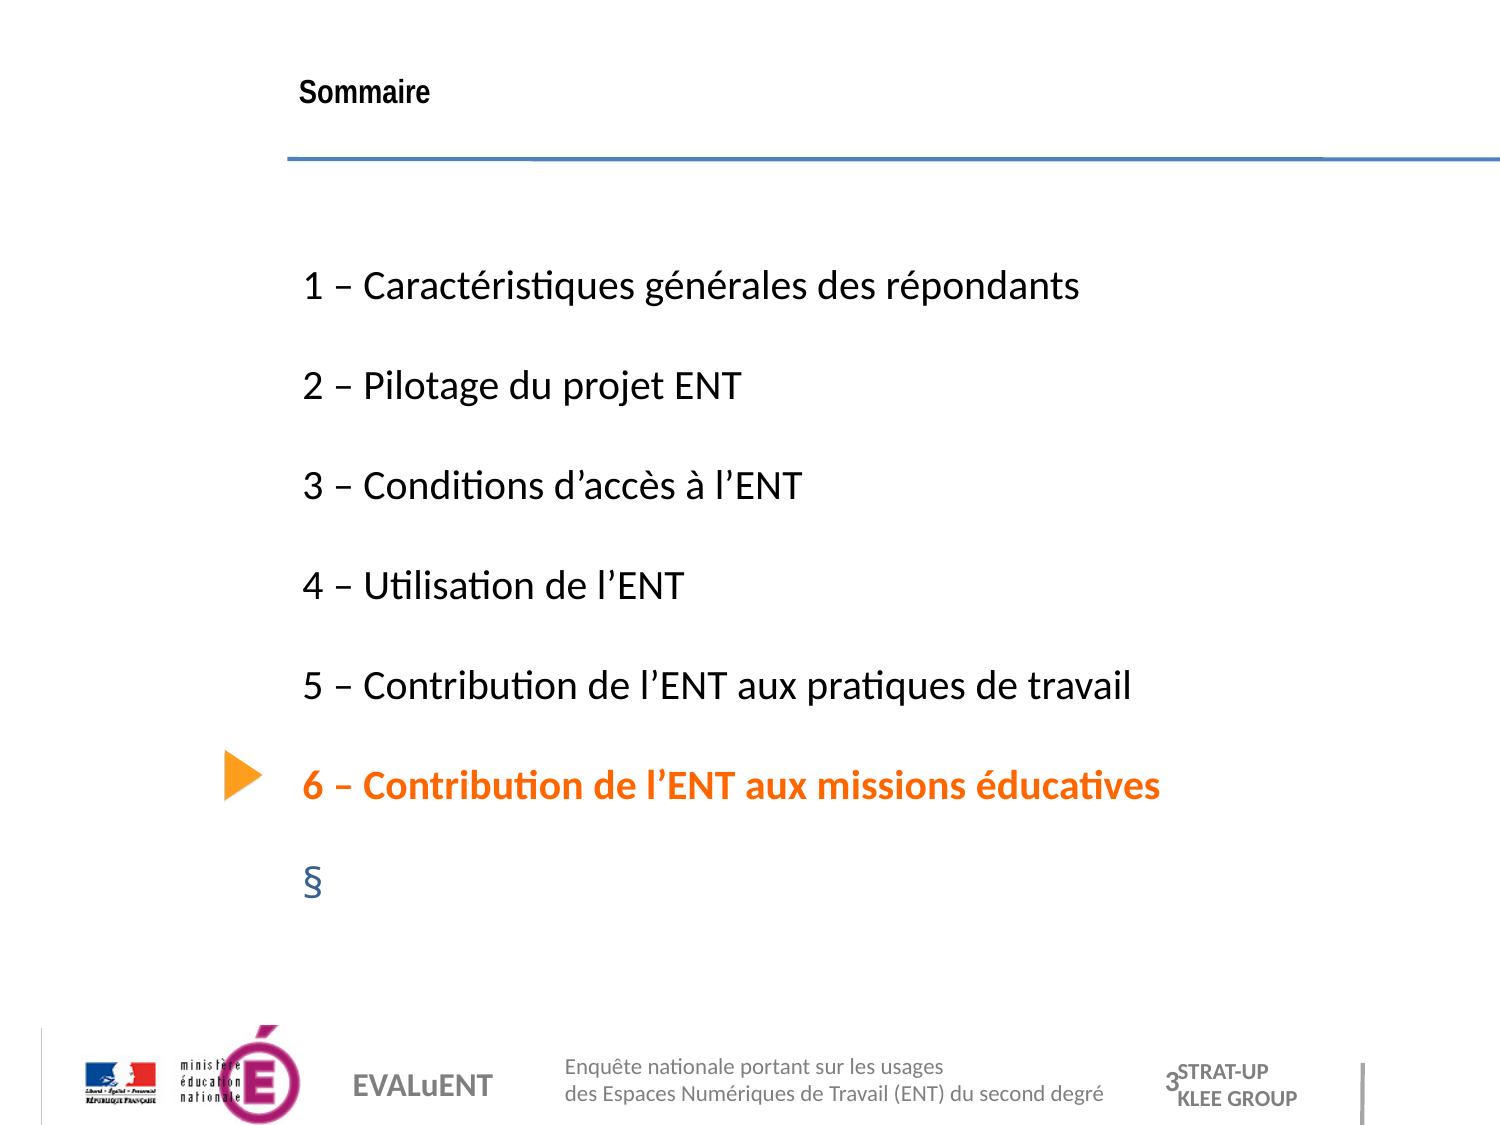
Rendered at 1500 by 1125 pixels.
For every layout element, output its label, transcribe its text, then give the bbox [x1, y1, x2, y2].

text_box 1 – Caractéristiques générales des répondants 2 – Pilotage du projet ENT 3 – Conditions d’accès à l’ENT 4 – Utilisation de l’ENT 5 – Contribution de l’ENT aux pratiques de travail 6 – Contribution de l’ENT aux missions éducatives [287, 200, 1438, 914]
text_box Sommaire [284, 62, 1455, 138]
text_box [1074, 1050, 1426, 1110]
text_box [224, 749, 263, 801]
